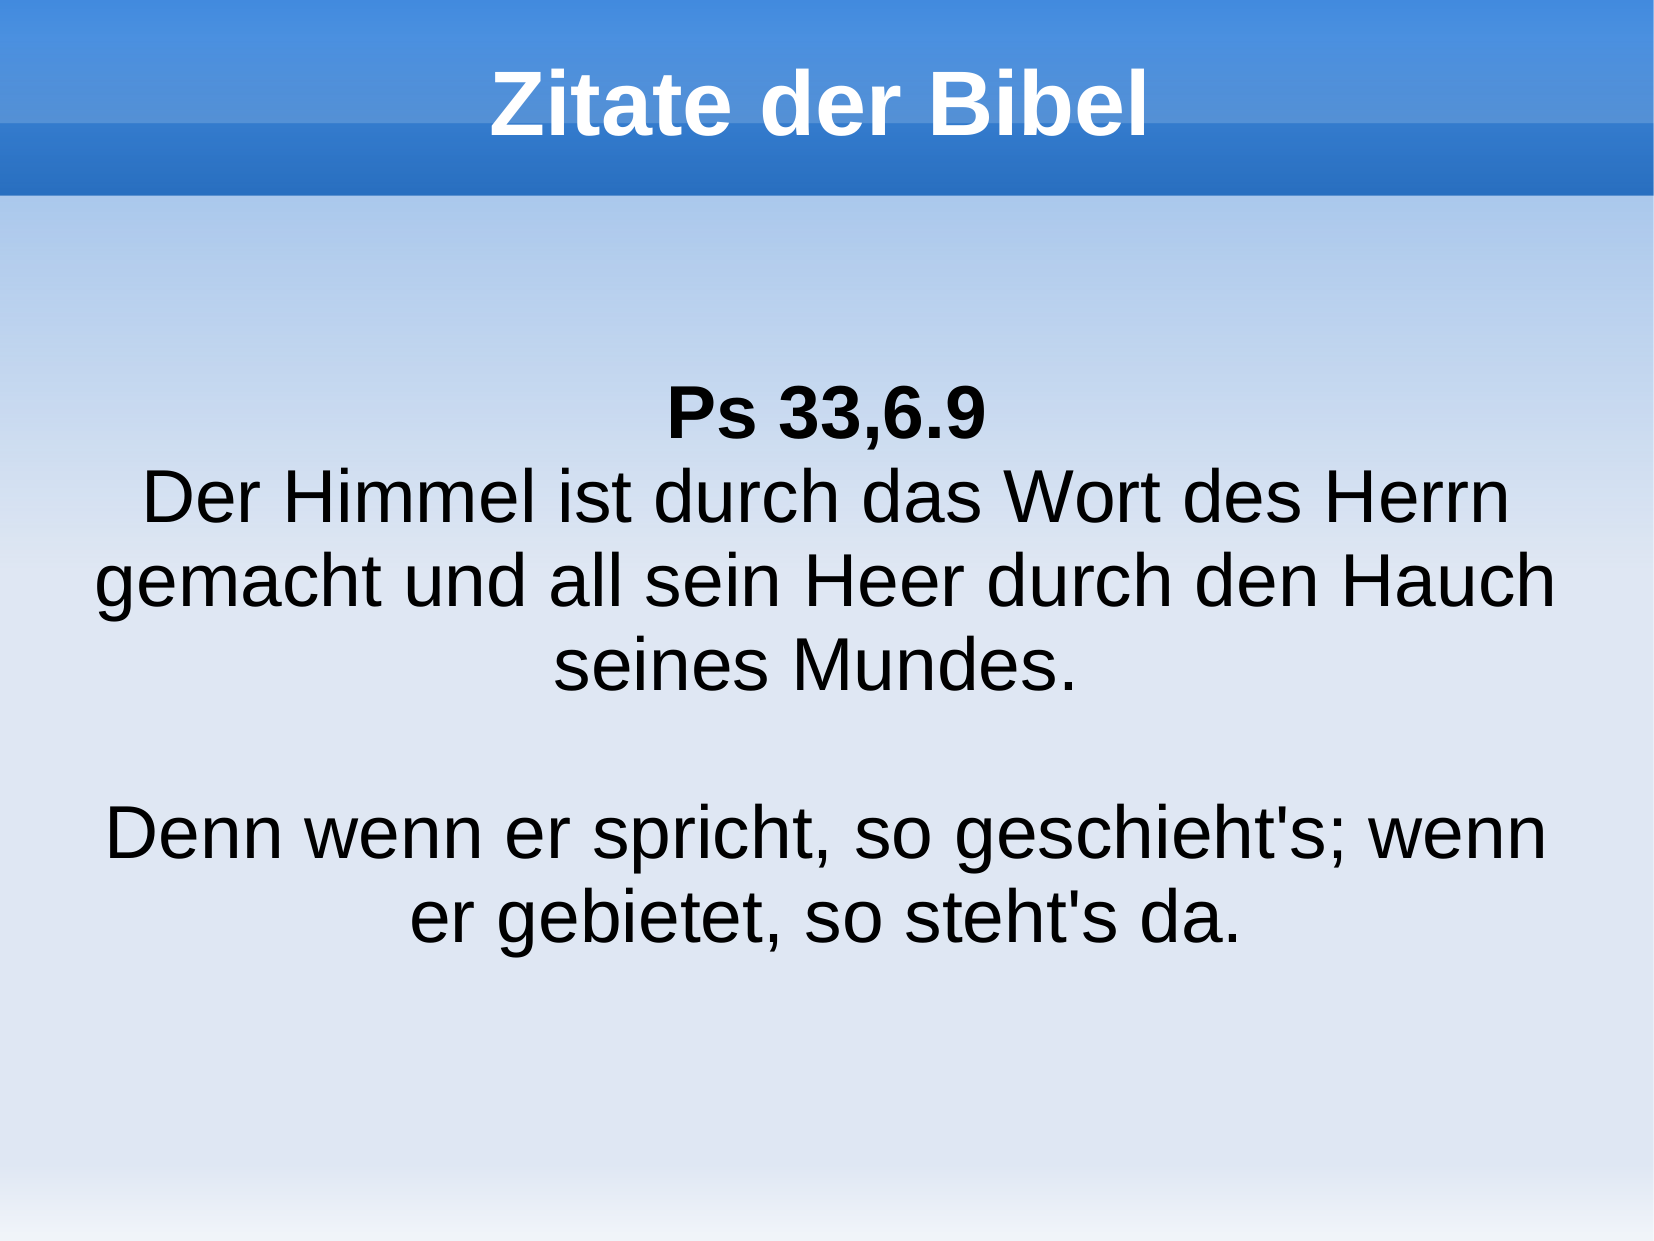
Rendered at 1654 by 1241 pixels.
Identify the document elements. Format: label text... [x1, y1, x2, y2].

subtitle Ps 33,6.9 Der Himmel ist durch das Wort des Herrn gemacht und all sein Heer durch den Hauch seines Mundes. Denn wenn er spricht, so geschieht's; wenn er gebietet, so steht's da. [82, 262, 1571, 1067]
title Zitate der Bibel [76, 7, 1565, 200]
picture [0, 0, 1654, 1241]
